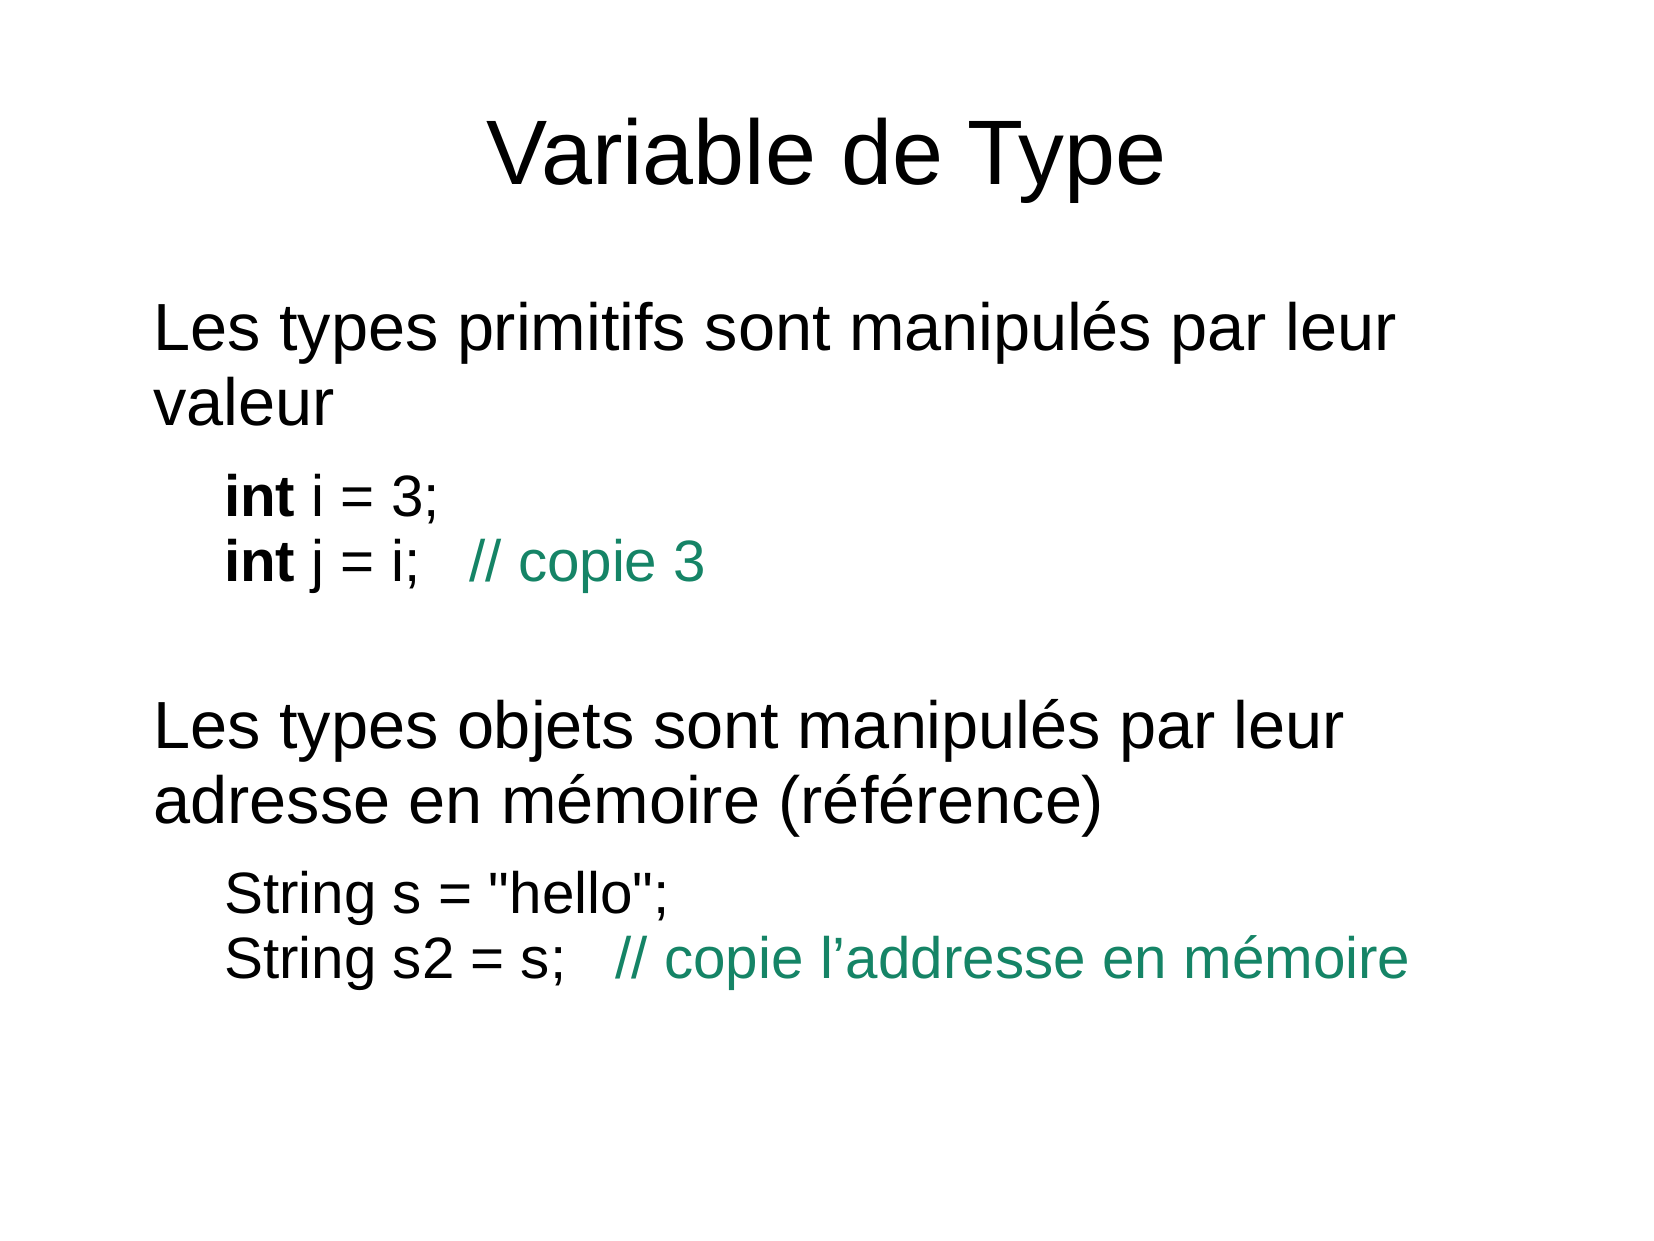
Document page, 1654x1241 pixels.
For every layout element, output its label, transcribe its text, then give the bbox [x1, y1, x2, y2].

title Variable de Type [82, 49, 1571, 257]
list Les types primitifs sont manipulés par leur valeur int i = 3; int j = i; // copie 3 Les types objets sont manipulés par leur adresse en mémoire (référence) String s = "hello"; String s2 = s; // copie l’addresse en mémoire [82, 290, 1571, 1111]
